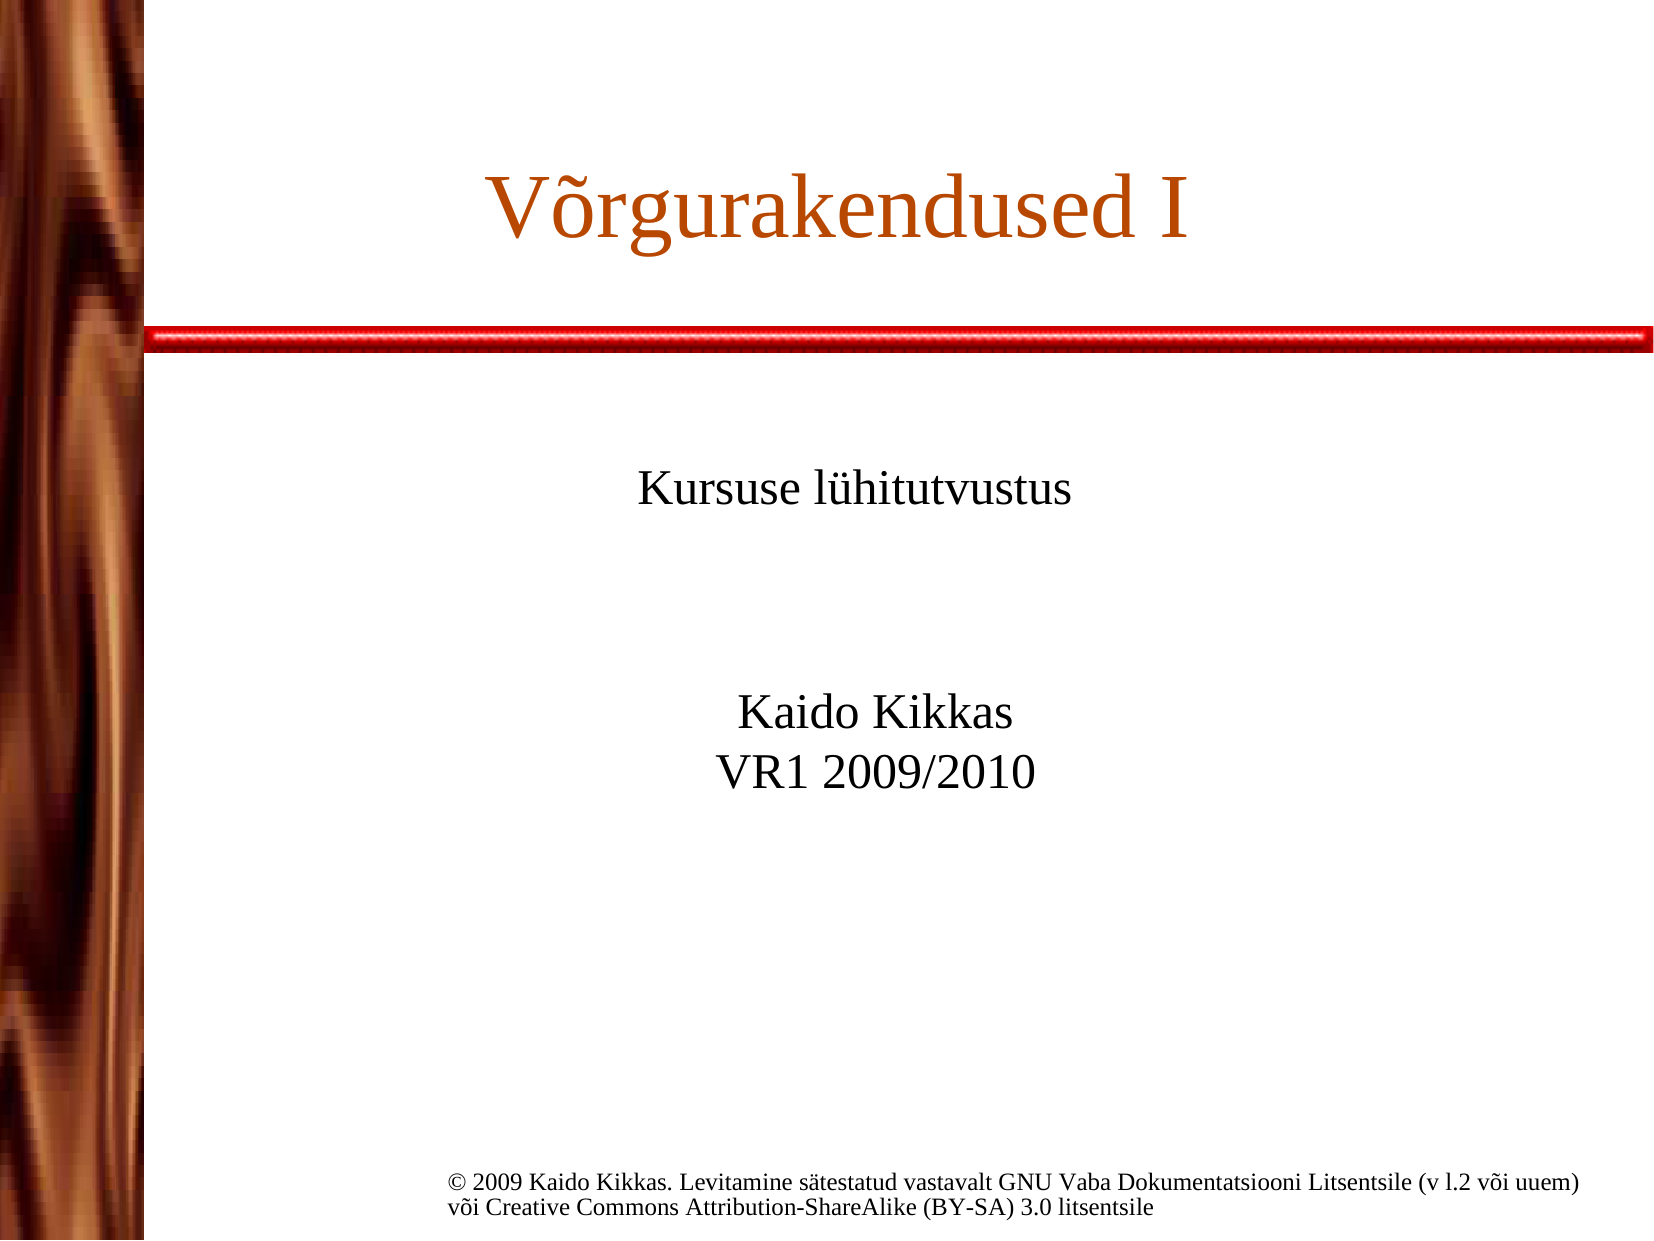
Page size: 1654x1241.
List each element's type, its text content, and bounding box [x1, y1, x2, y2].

text_box Kursuse lühitutvustus [361, 459, 1349, 516]
picture [0, 0, 1654, 1240]
text_box Kaido Kikkas VR1 2009/2010 [373, 679, 1378, 795]
title Võrgurakendused I [121, 100, 1533, 312]
text_box © 2009 Kaido Kikkas. Levitamine sätestatud vastavalt GNU Vaba Dokumentatsiooni Litsentsile (v l.2 või uuem) või Creative Commons Attribution-ShareAlike (BY-SA) 3.0 litsentsile‏ [447, 1169, 1598, 1198]
